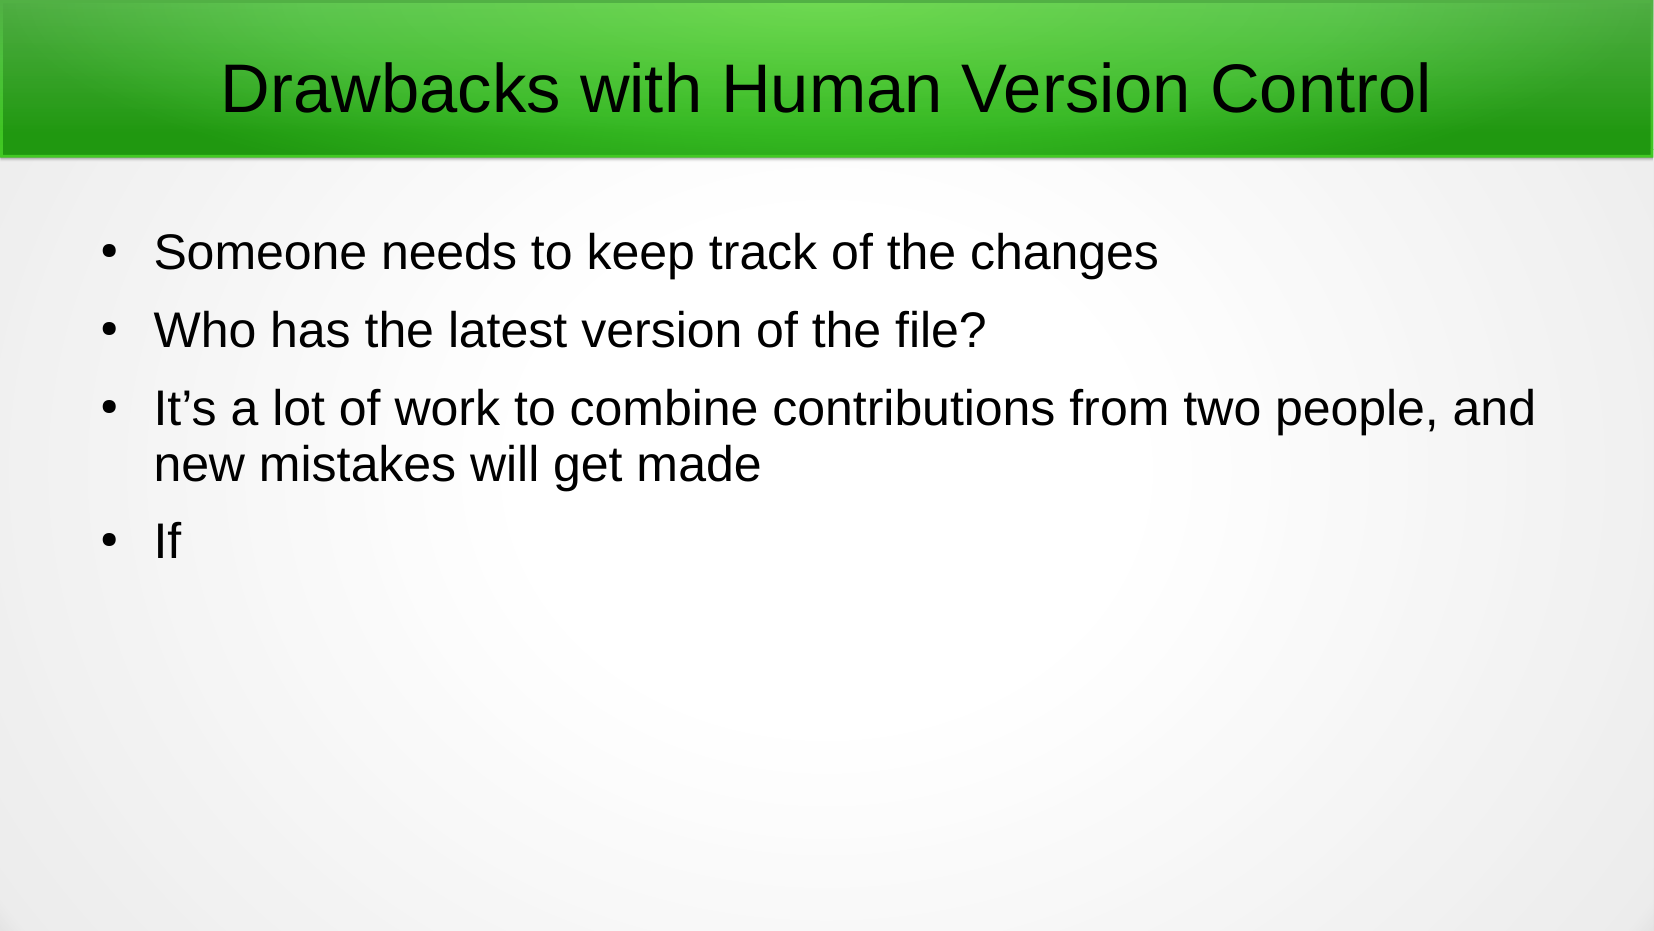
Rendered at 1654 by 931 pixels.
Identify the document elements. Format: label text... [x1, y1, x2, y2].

list Someone needs to keep track of the changes Who has the latest version of the file? It’s a lot of work to combine contributions from two people, and new mistakes will get made If [82, 224, 1571, 764]
title Drawbacks with Human Version Control [82, 35, 1571, 142]
